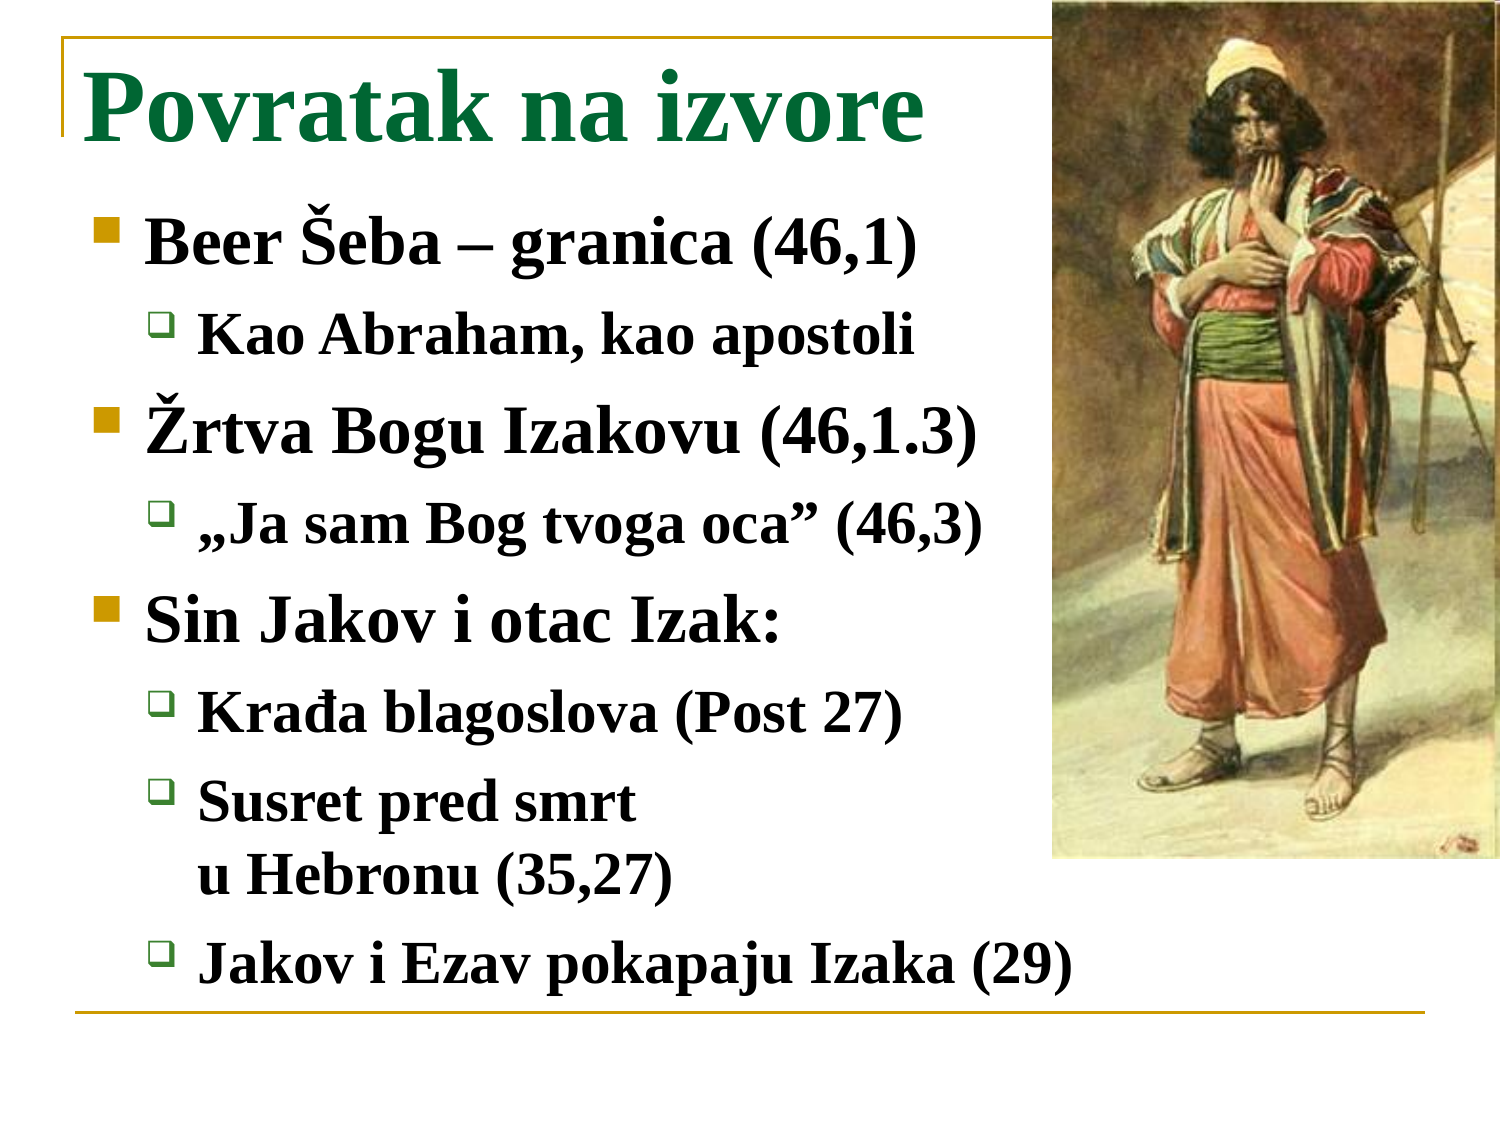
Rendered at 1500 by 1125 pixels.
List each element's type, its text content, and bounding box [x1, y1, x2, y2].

title Povratak na izvore [67, 29, 1052, 217]
picture [1052, 0, 1500, 859]
list Beer Šeba – granica (46,1) Kao Abraham, kao apostoli Žrtva Bogu Izakovu (46,1.3) „Ja sam Bog tvoga oca” (46,3) Sin Jakov i otac Izak: Krađa blagoslova (Post 27) Susret pred smrt u Hebronu (35,27) Jakov i Ezav pokapaju Izaka (29) [75, 187, 1426, 1006]
